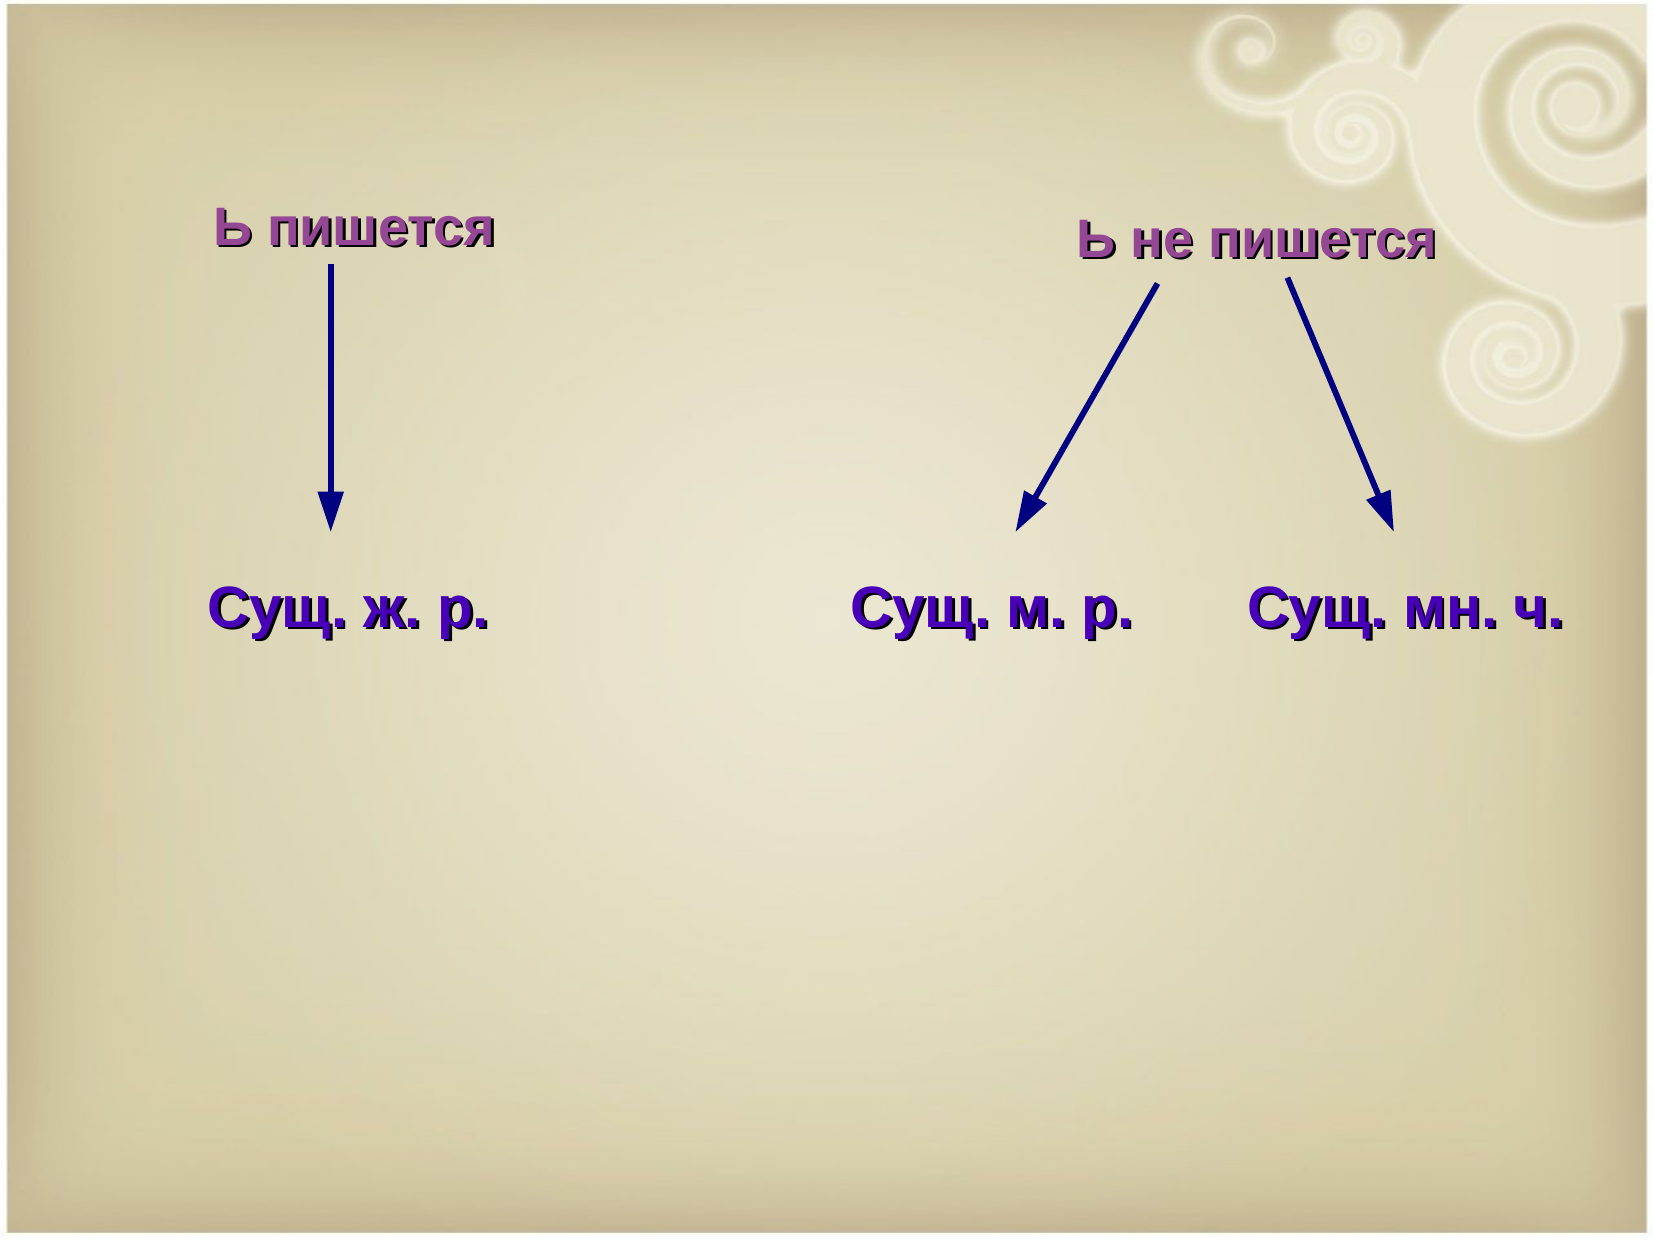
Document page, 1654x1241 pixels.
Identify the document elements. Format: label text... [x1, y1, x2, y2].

text_box Ь пишется [153, 188, 556, 266]
text_box Сущ. ж. р. [188, 566, 508, 649]
text_box Сущ. м. р. [826, 566, 1158, 649]
text_box Ь не пишется [1014, 200, 1500, 278]
text_box Сущ. мн. ч. [1228, 566, 1583, 649]
picture [0, 0, 1654, 1239]
